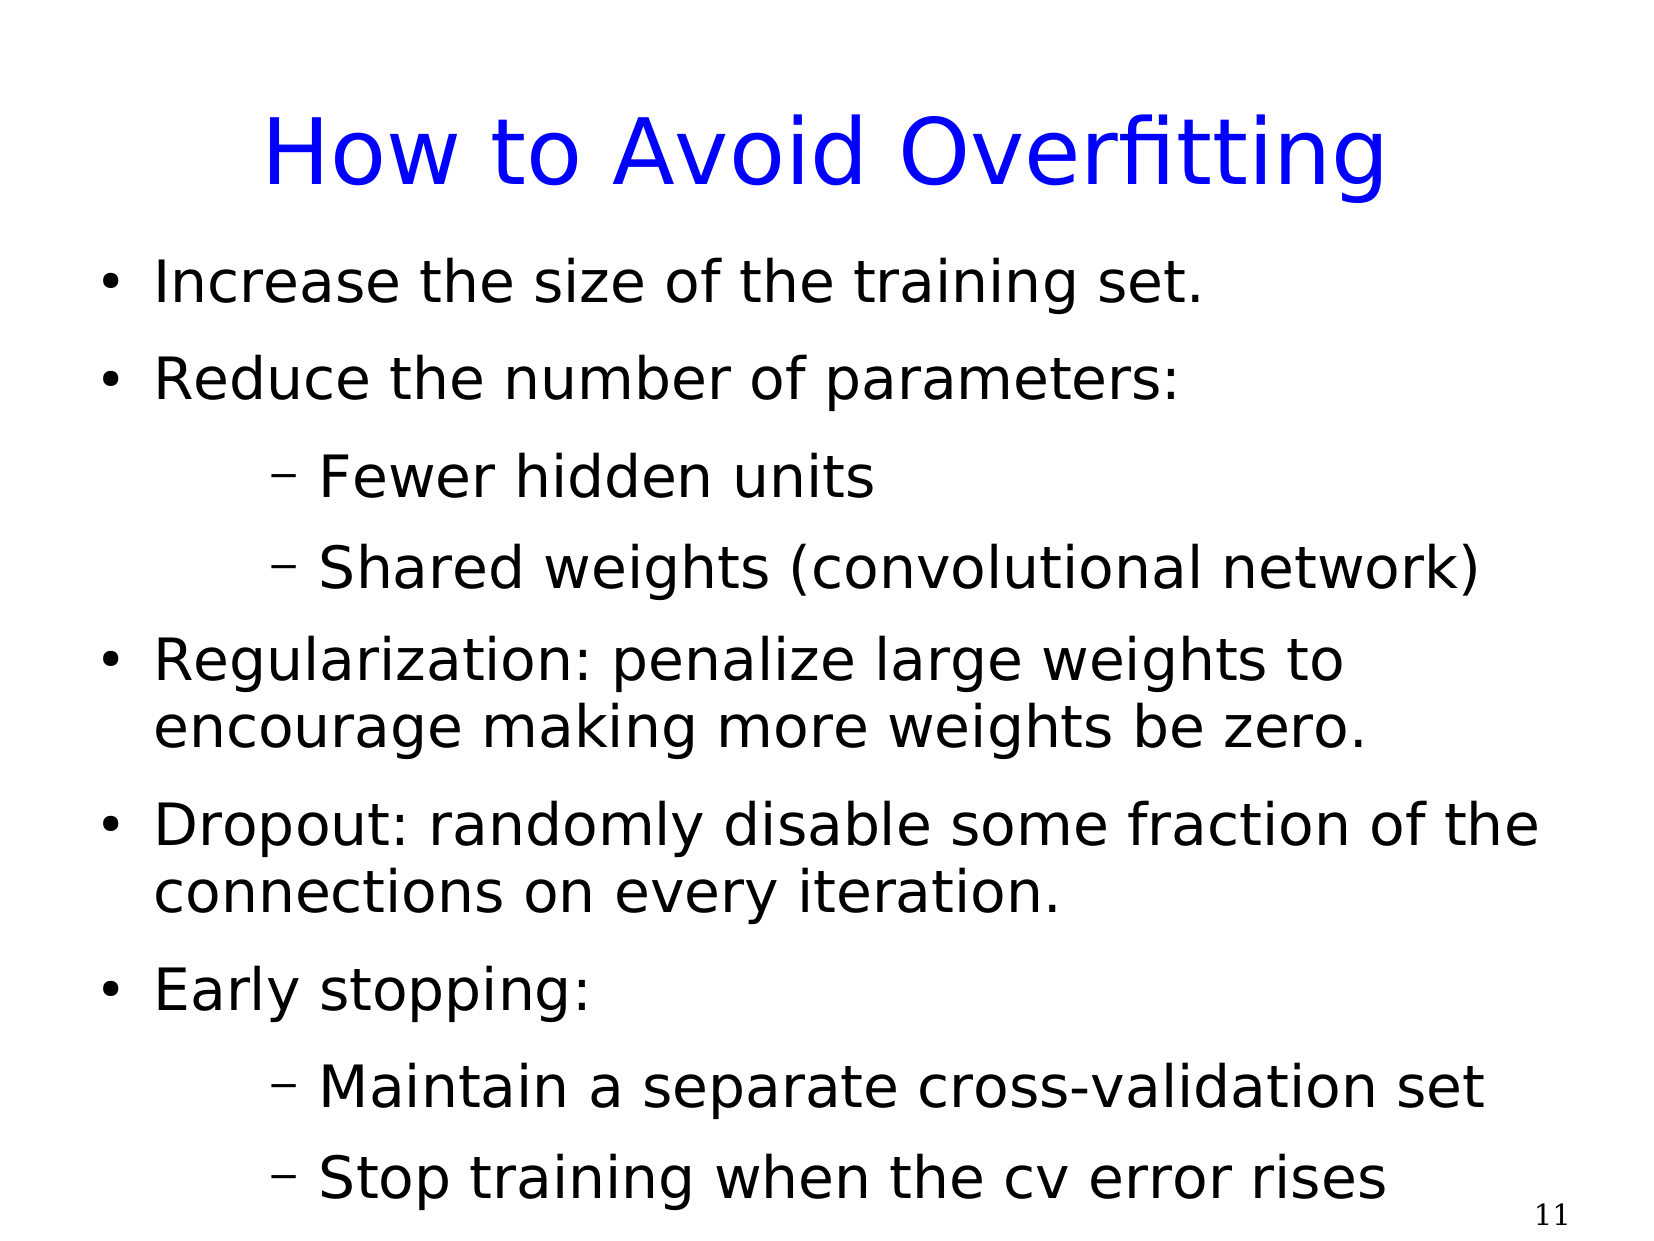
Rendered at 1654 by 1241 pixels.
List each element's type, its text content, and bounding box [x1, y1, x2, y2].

title How to Avoid Overfitting [82, 49, 1571, 248]
list Increase the size of the training set. Reduce the number of parameters: Fewer hidden units Shared weights (convolutional network) Regularization: penalize large weights to encourage making more weights be zero. Dropout: randomly disable some fraction of the connections on every iteration. Early stopping: Maintain a separate cross-validation set Stop training when the cv error rises [82, 248, 1571, 1213]
